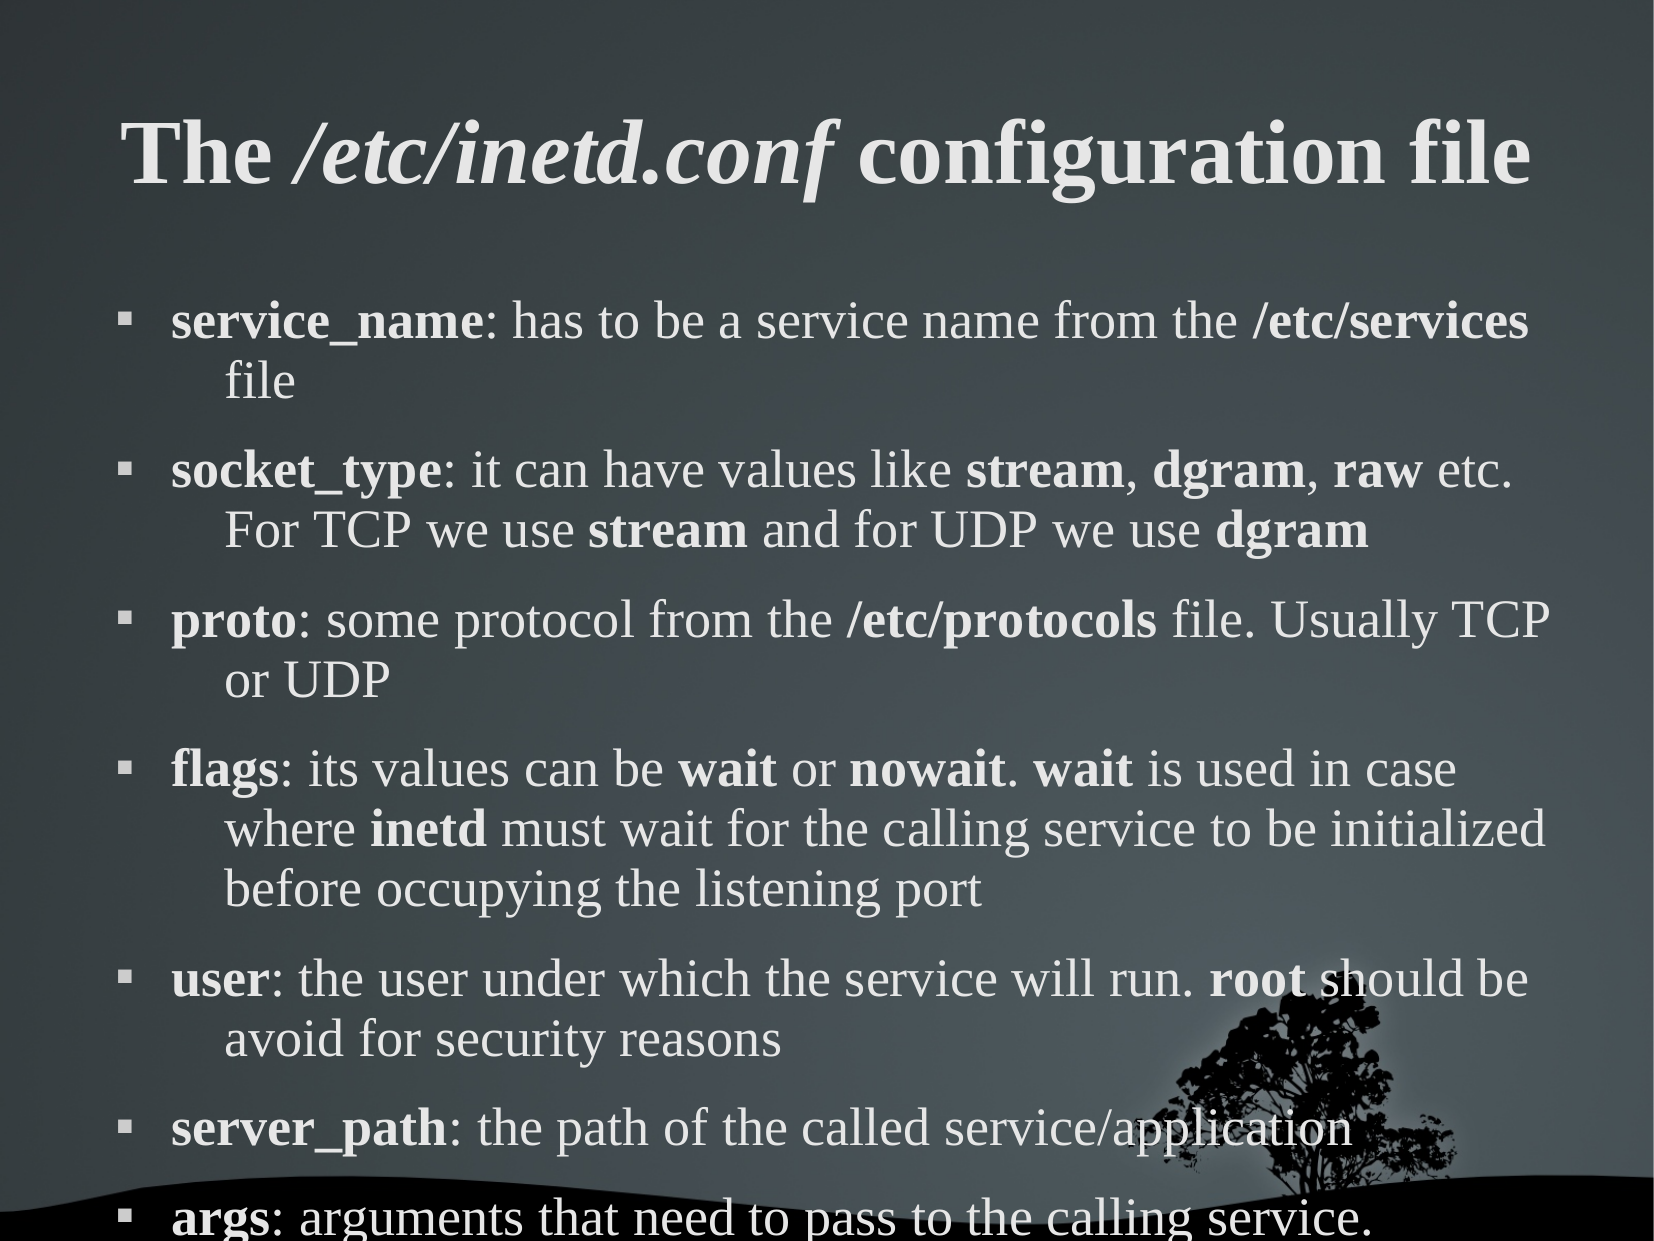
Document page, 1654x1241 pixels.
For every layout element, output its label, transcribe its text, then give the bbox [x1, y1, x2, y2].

picture [248, 1236, 346, 1241]
picture [367, 1236, 808, 1241]
title The /etc/inetd.conf configuration file [82, 49, 1571, 257]
picture [1172, 1236, 1188, 1241]
list service_name: has to be a service name from the /etc/services file socket_type: it can have values like stream, dgram, raw etc. For TCP we use stream and for UDP we use dgram proto: some protocol from the /etc/protocols file. Usually TCP or UDP flags: its values can be wait or nowait. wait is used in case where inetd must wait for the calling service to be initialized before occupying the listening port user: the user under which the service will run. root should be avoid for security reasons server_path: the path of the called service/application args: arguments that need to pass to the calling service. internal is used for processes internal to inetd [82, 290, 1571, 1236]
picture [347, 1236, 363, 1241]
picture [0, 0, 1654, 1241]
picture [229, 1237, 243, 1241]
picture [812, 1236, 1171, 1241]
